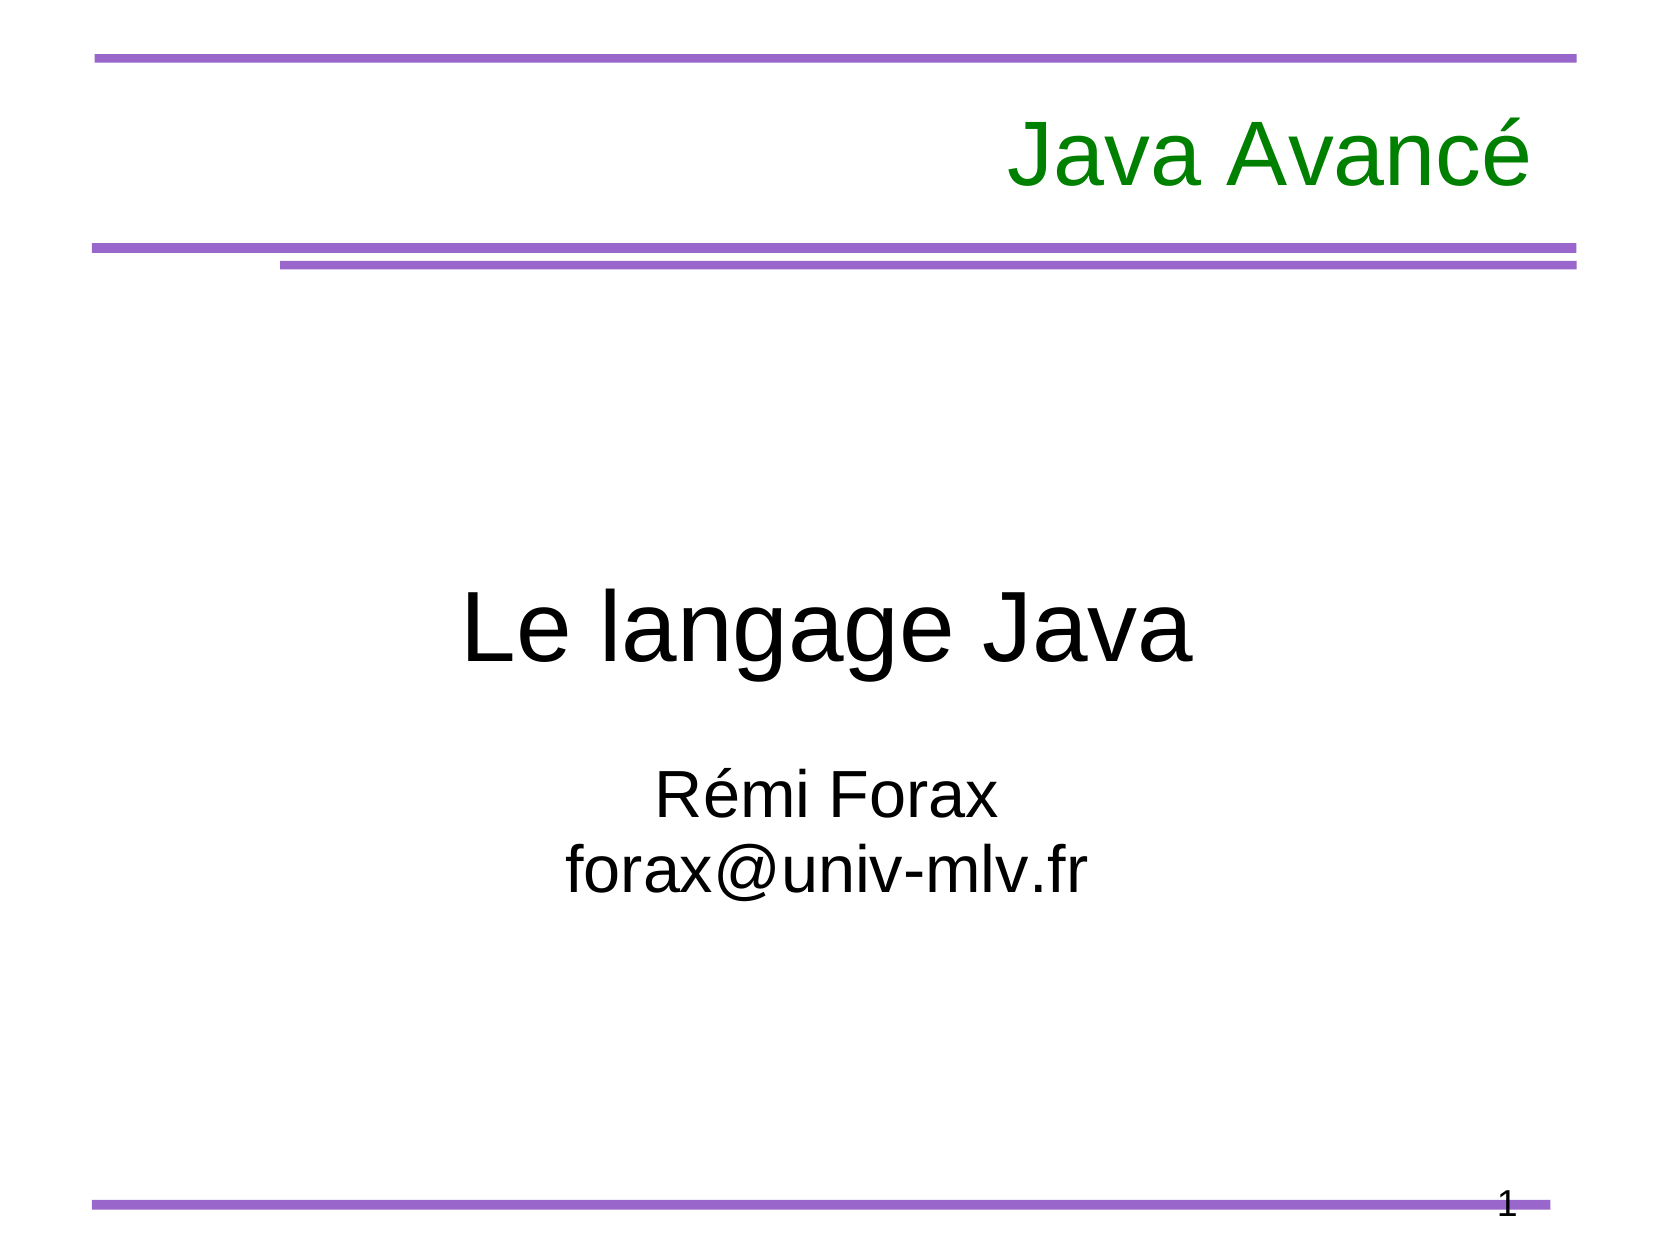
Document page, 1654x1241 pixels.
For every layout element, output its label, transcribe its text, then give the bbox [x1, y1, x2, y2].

title Java Avancé [121, 49, 1534, 257]
subtitle Le langage Java Rémi Forax forax@univ-mlv.fr [92, 315, 1563, 1163]
